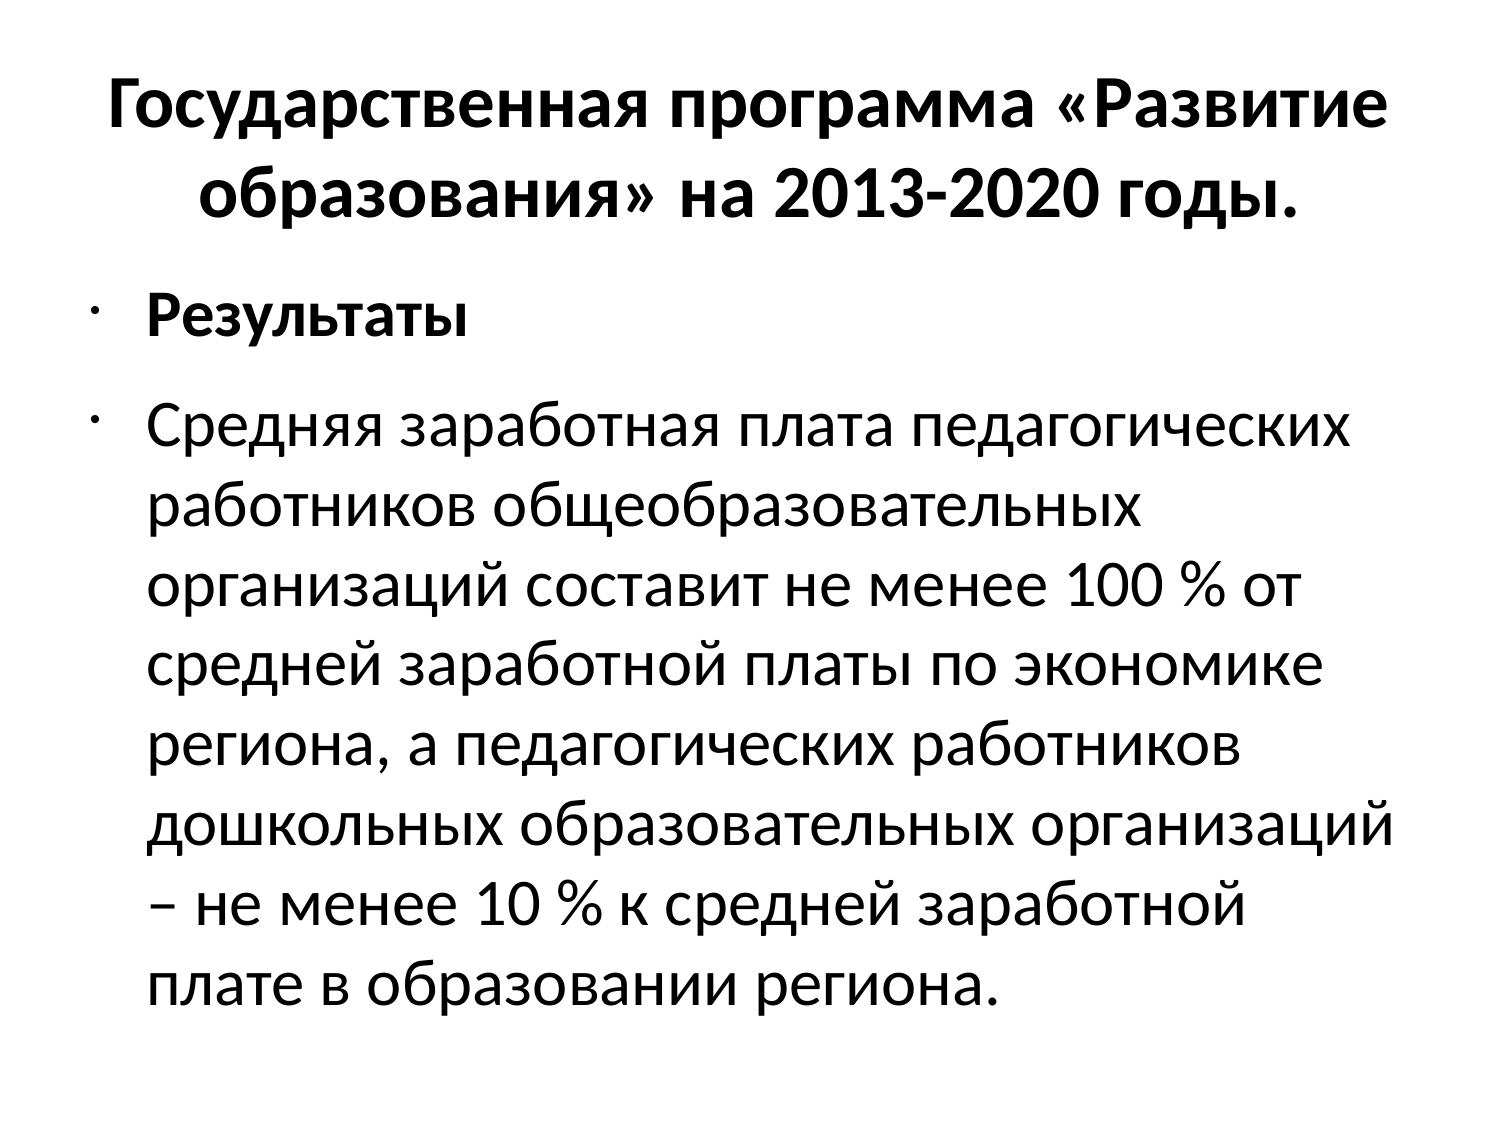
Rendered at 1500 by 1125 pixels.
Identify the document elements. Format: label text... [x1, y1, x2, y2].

list Результаты Средняя заработная плата педагогических работников общеобразовательных организаций составит не менее 100 % от средней заработной платы по экономике региона, а педагогических работников дошкольных образовательных организаций – не менее 10 % к средней заработной плате в образовании региона. [75, 262, 1425, 1005]
title Государственная программа «Развитие образования» на 2013-2020 годы. [75, 45, 1425, 233]
